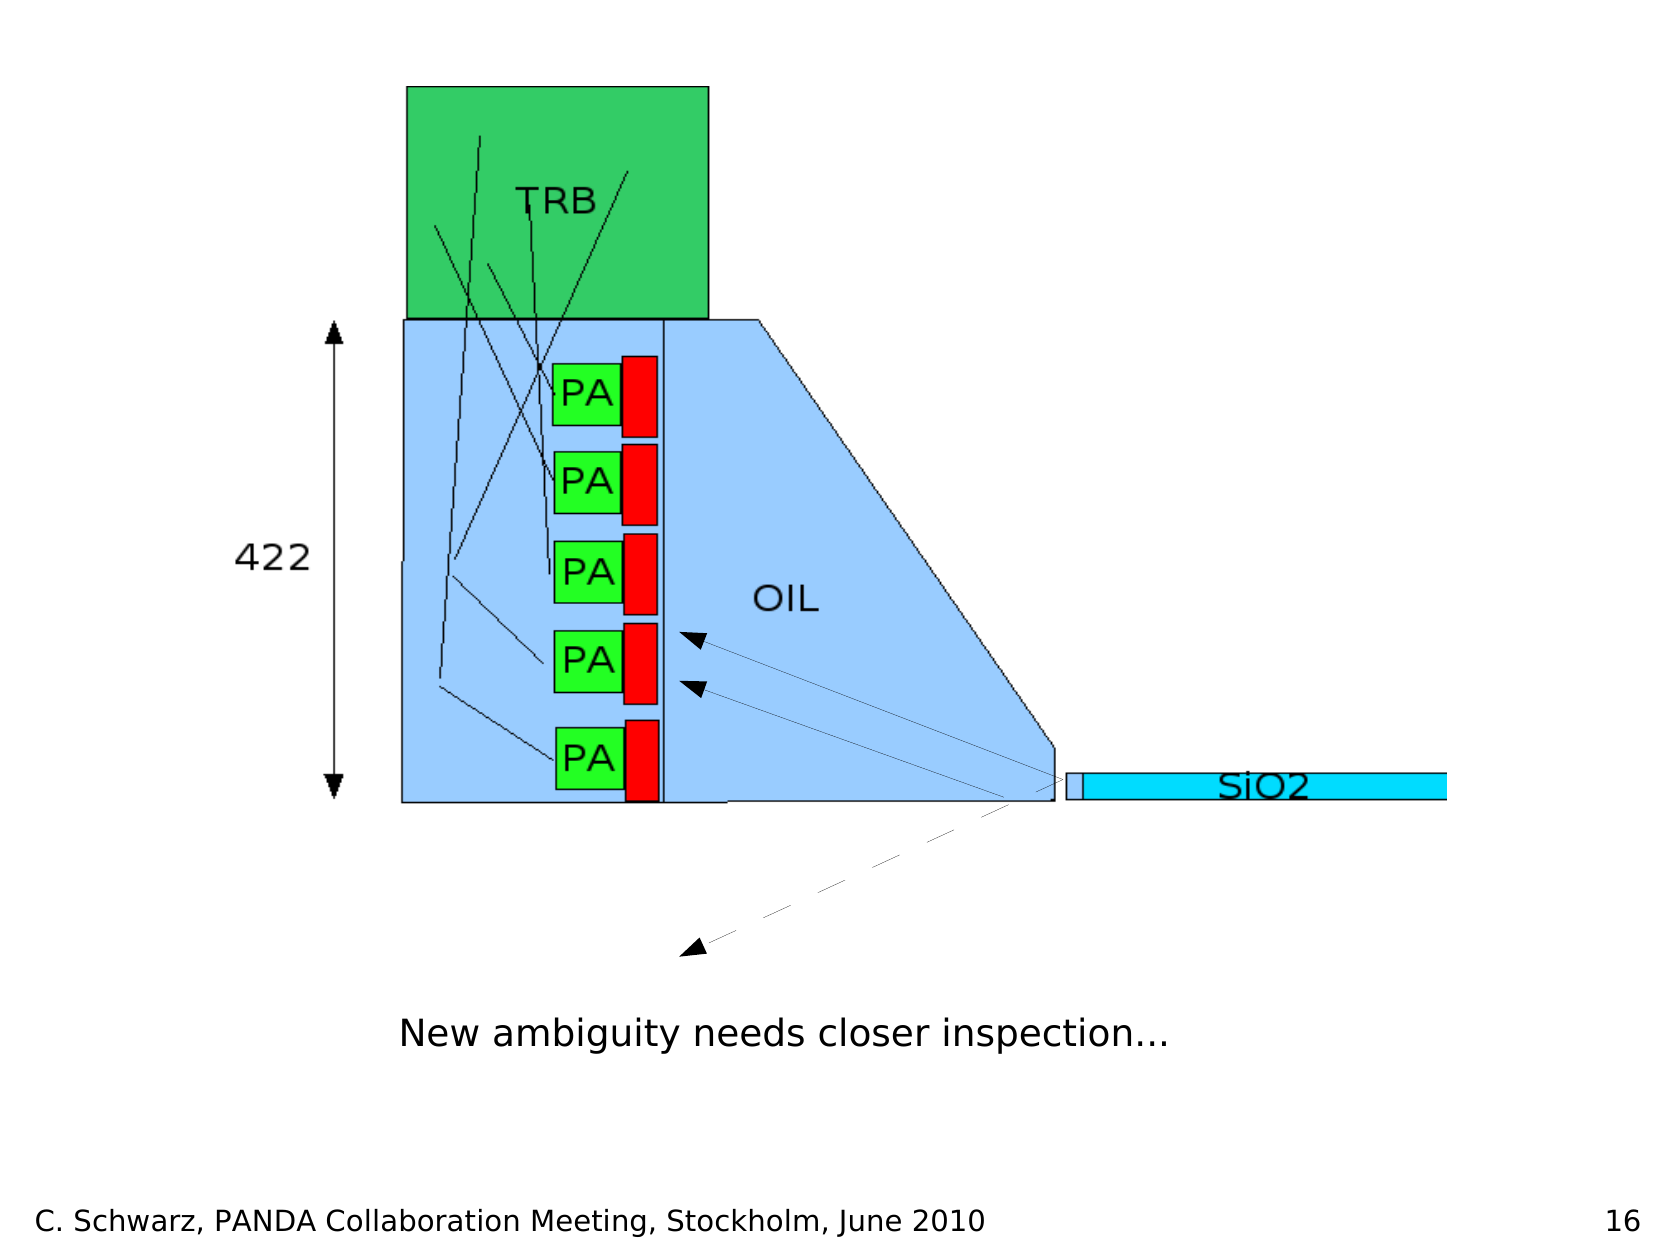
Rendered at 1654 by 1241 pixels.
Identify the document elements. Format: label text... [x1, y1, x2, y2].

picture [206, 86, 1447, 827]
text_box New ambiguity needs closer inspection... [383, 1003, 1182, 1063]
